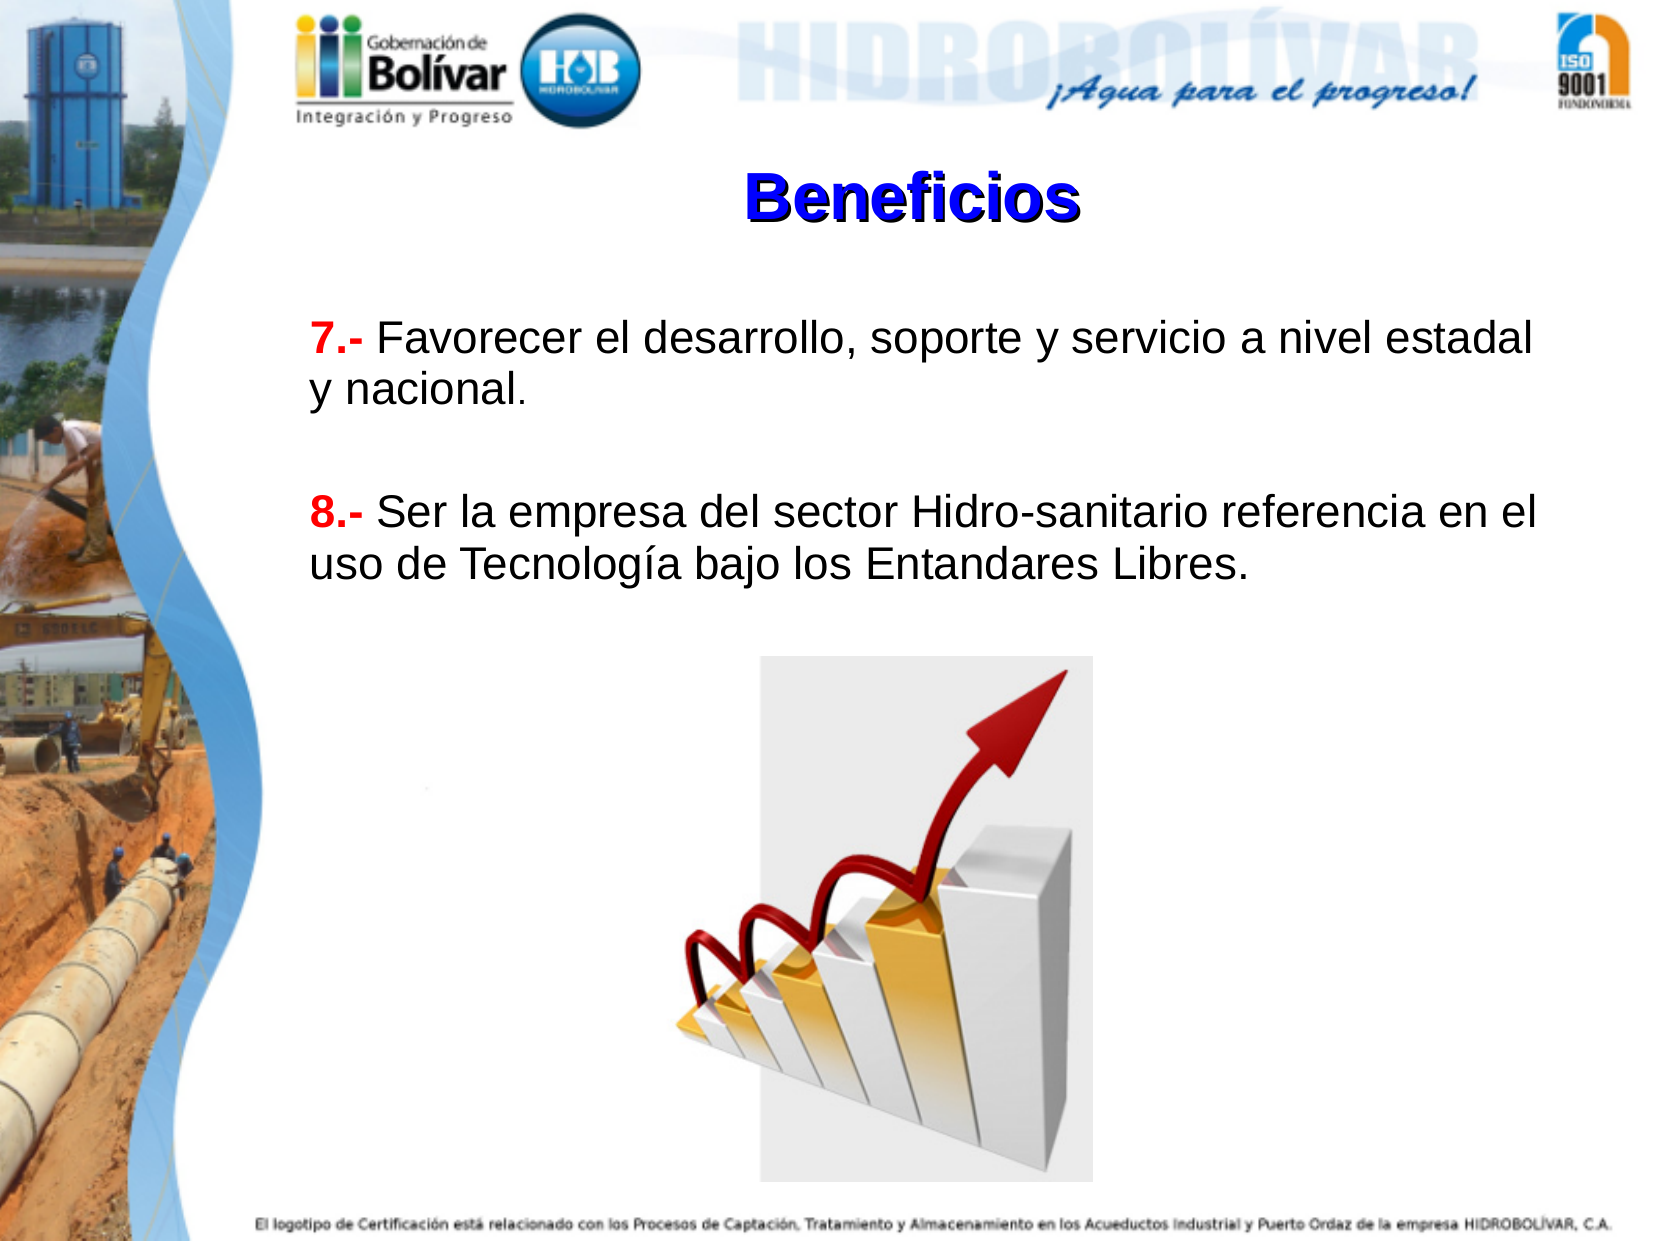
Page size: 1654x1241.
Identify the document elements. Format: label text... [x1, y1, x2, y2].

text_box 7.- Favorecer el desarrollo, soporte y servicio a nivel estadal y nacional. [295, 304, 1577, 423]
title Beneficios [230, 134, 1595, 259]
text_box 8.- Ser la empresa del sector Hidro-sanitario referencia en el uso de Tecnología bajo los Entandares Libres. [295, 479, 1577, 597]
picture [0, 0, 1654, 1241]
